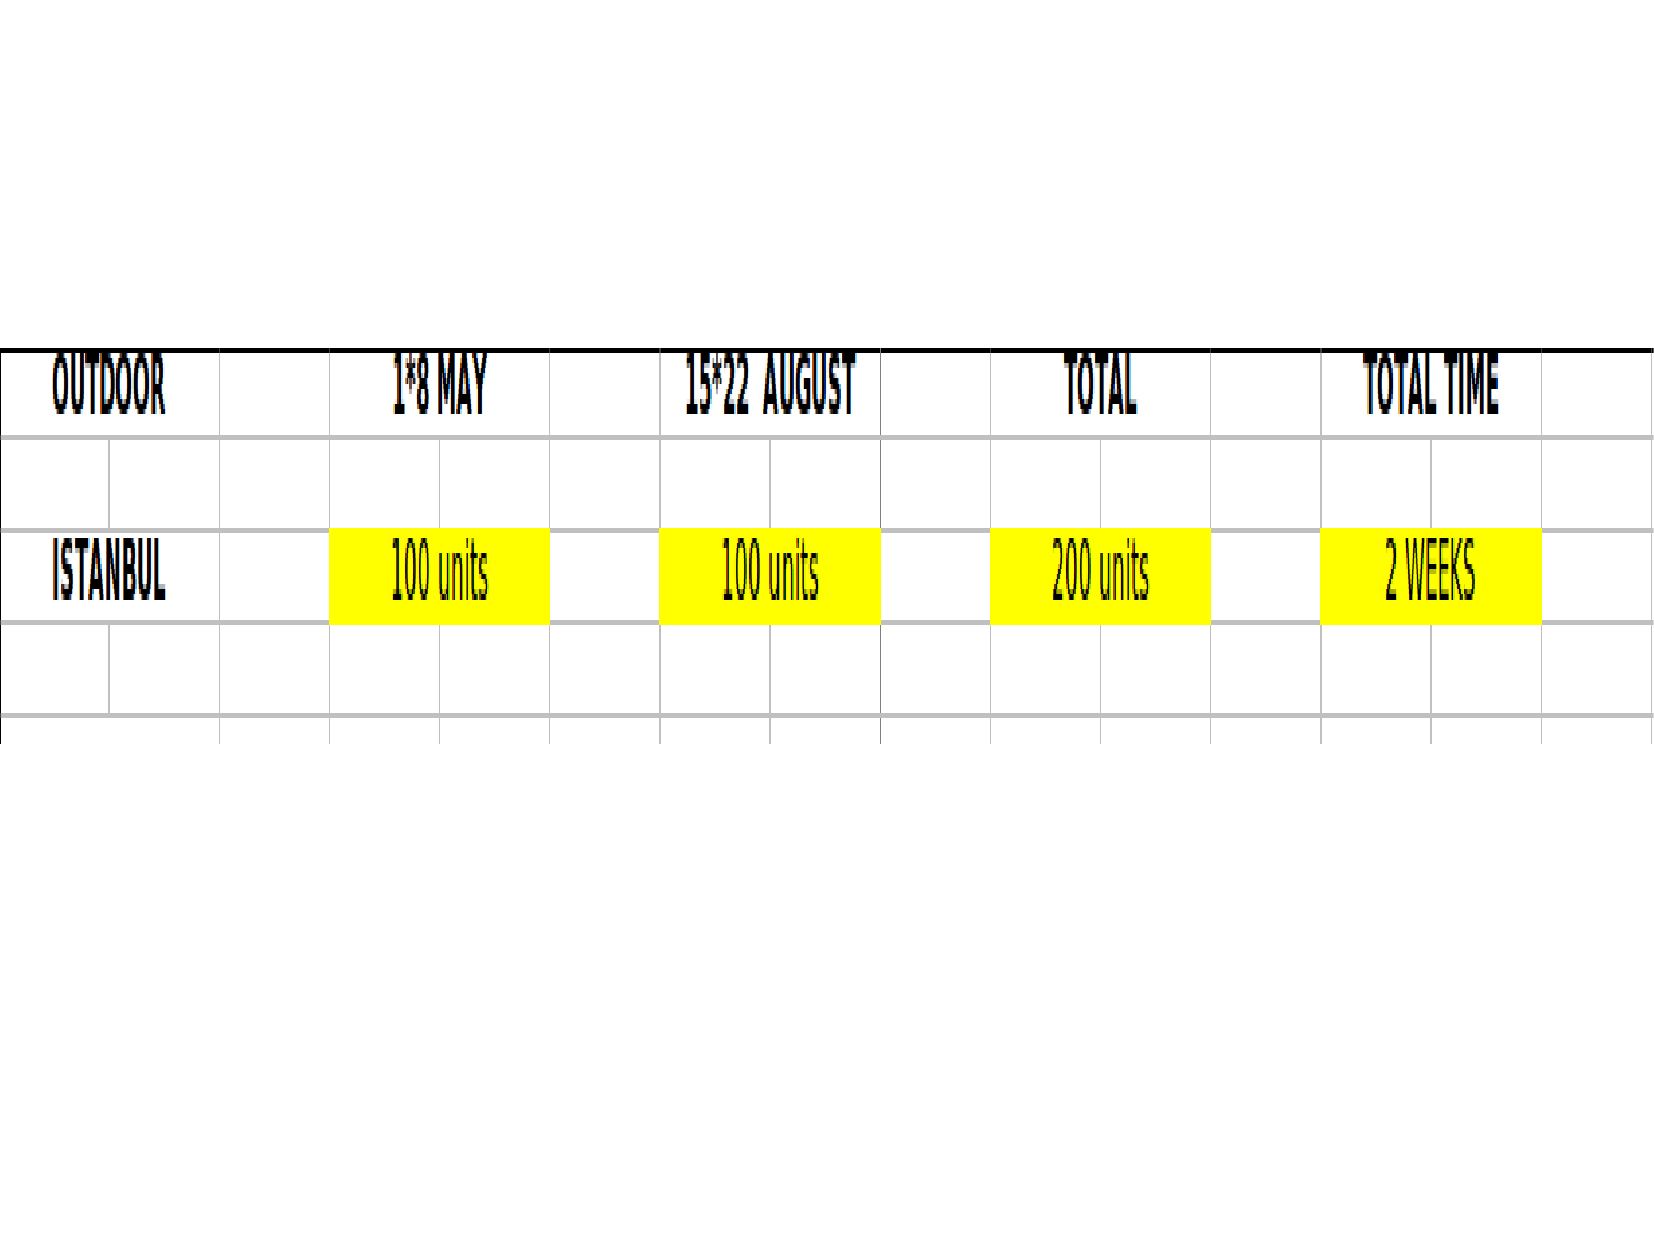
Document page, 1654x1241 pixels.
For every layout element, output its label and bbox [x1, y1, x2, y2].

picture [0, 348, 1654, 744]
